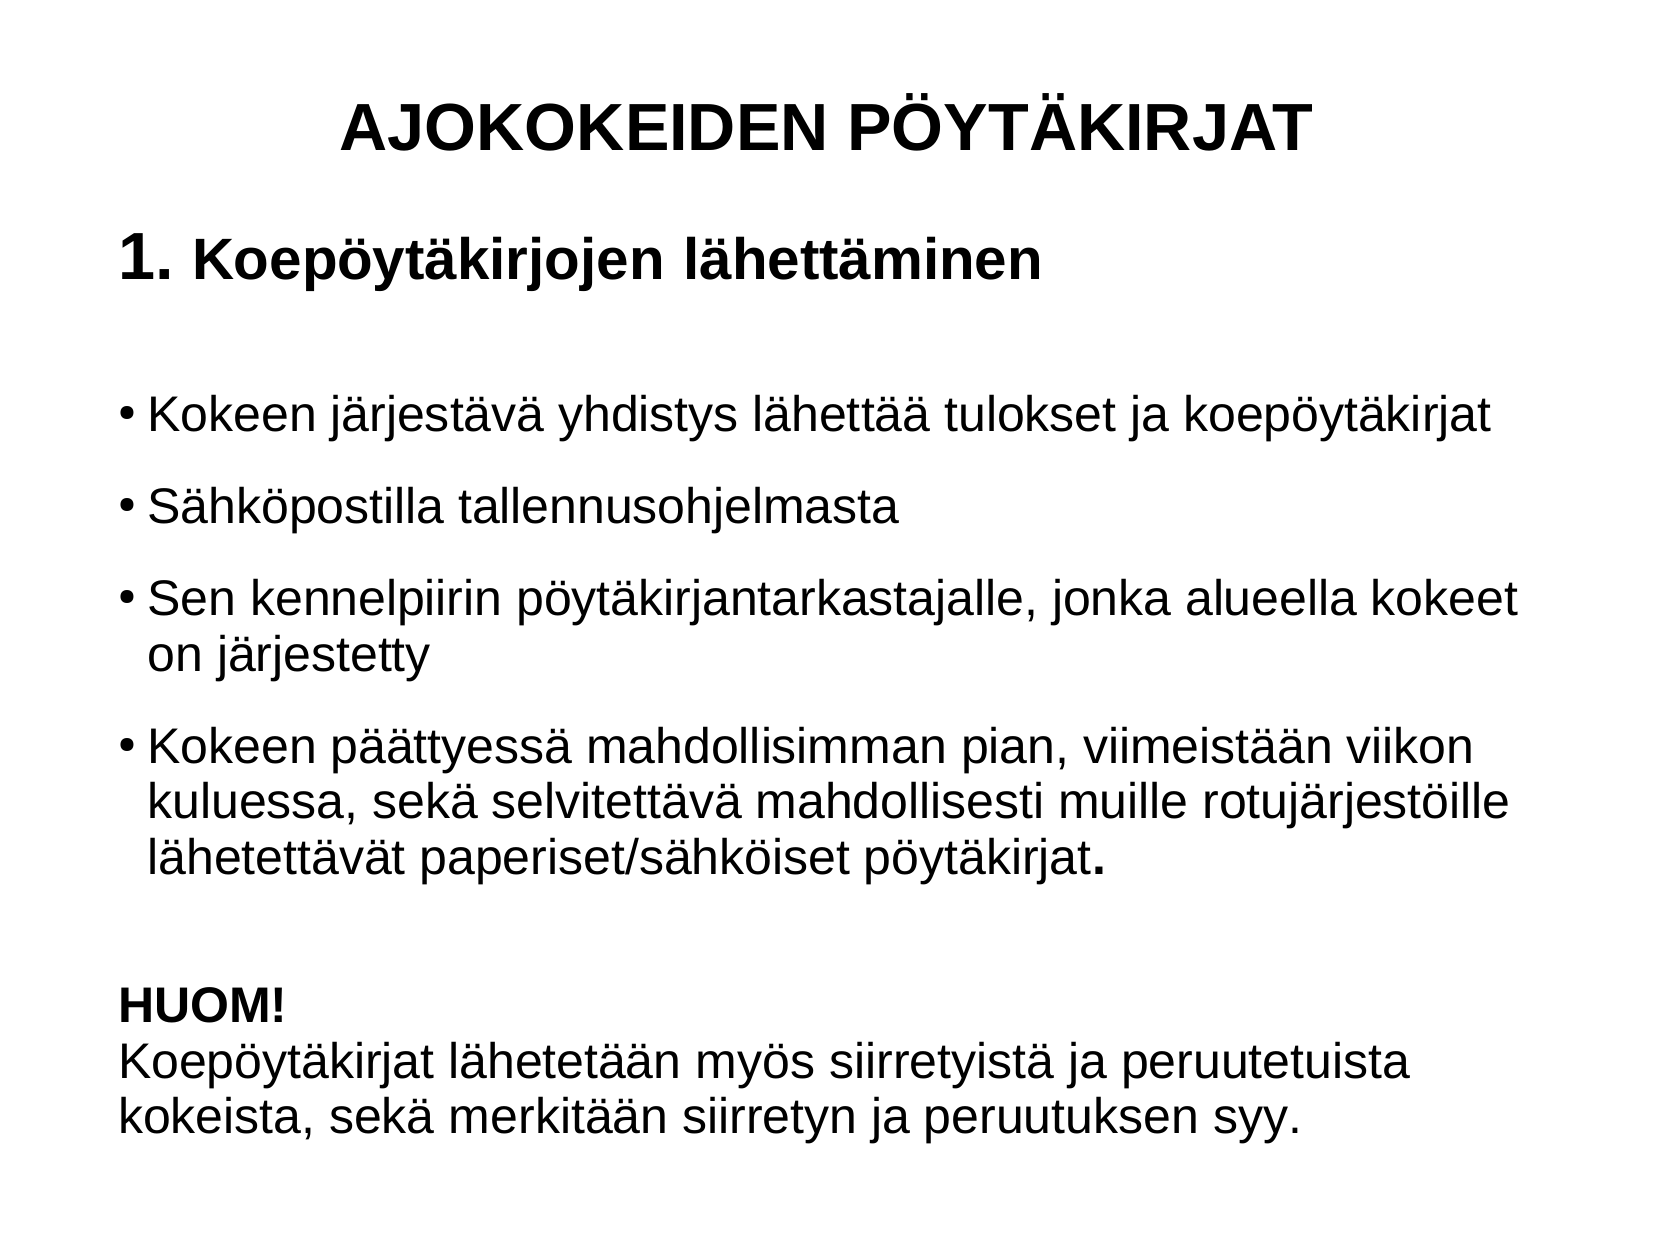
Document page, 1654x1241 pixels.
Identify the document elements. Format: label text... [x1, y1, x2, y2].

title AJOKOKEIDEN PÖYTÄKIRJAT [82, 49, 1571, 257]
subtitle 1. Koepöytäkirjojen lähettäminen Kokeen järjestävä yhdistys lähettää tulokset ja koepöytäkirjat Sähköpostilla tallennusohjelmasta Sen kennelpiirin pöytäkirjantarkastajalle, jonka alueella kokeet on järjestetty Kokeen päättyessä mahdollisimman pian, viimeistään viikon kuluessa, sekä selvitettävä mahdollisesti muille rotujärjestöille lähetettävät paperiset/sähköiset pöytäkirjat. HUOM! Koepöytäkirjat lähetetään myös siirretyistä ja peruutetuista kokeista, sekä merkitään siirretyn ja peruutuksen syy. [118, 217, 1571, 1146]
